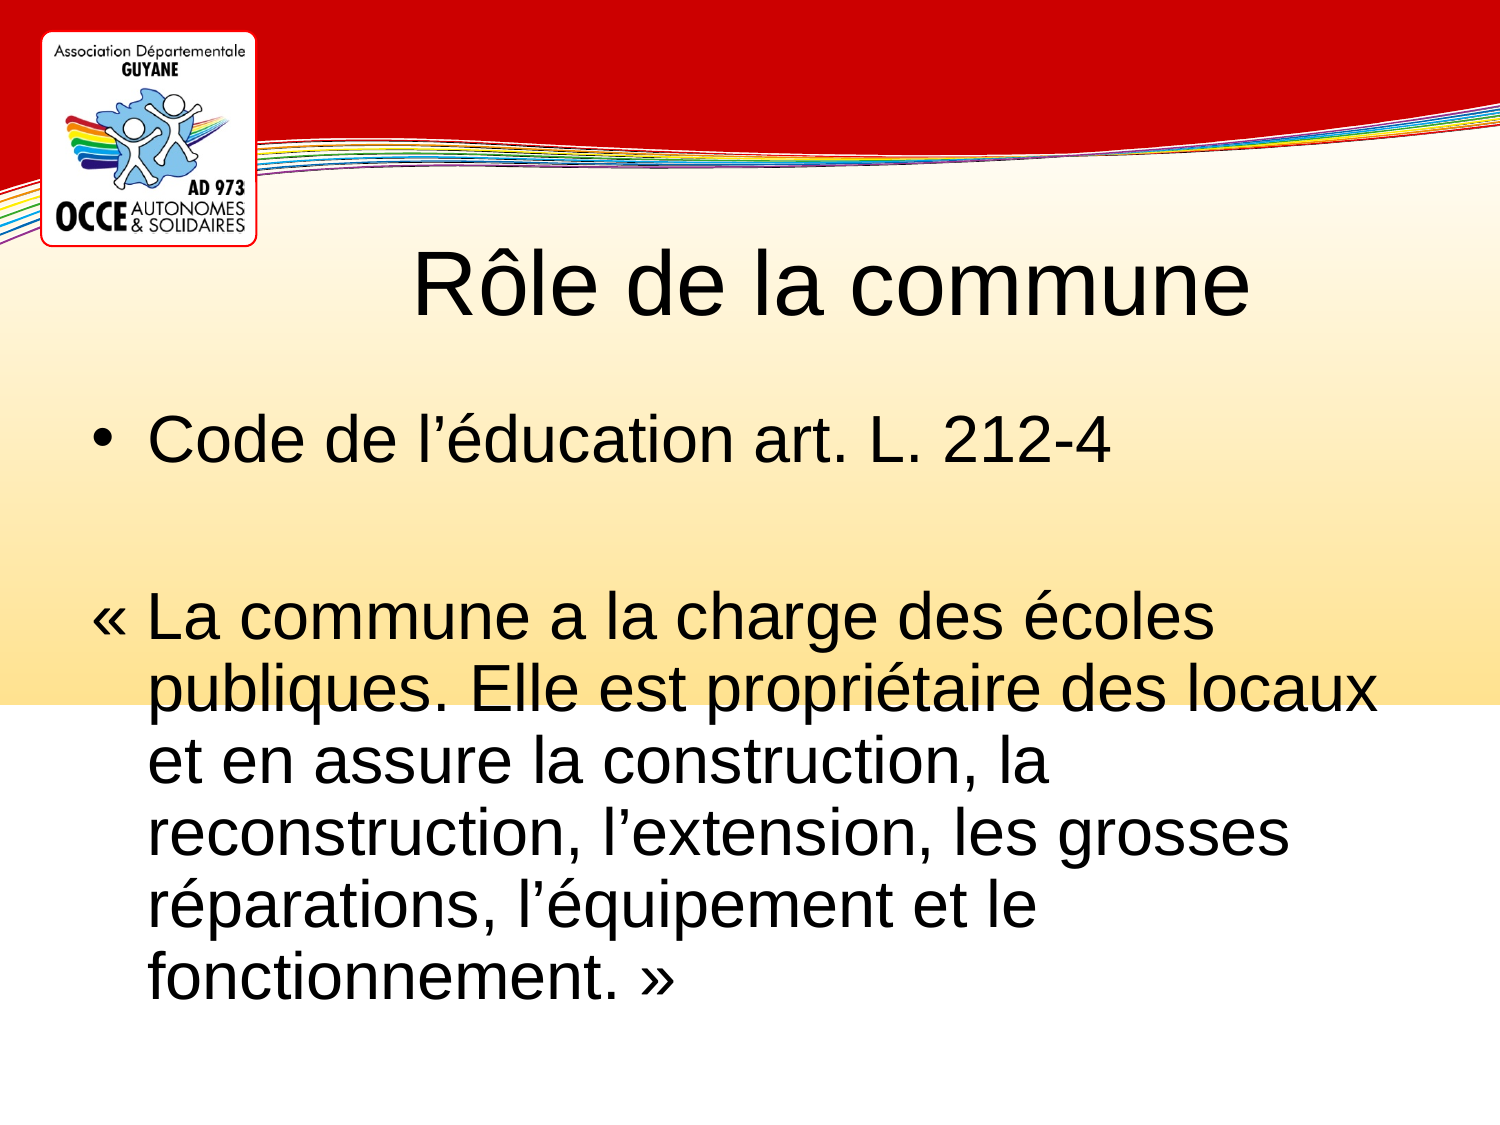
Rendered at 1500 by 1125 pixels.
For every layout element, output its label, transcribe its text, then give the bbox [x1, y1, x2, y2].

picture [54, 44, 245, 234]
list Code de l’éducation art. L. 212-4 « La commune a la charge des écoles publiques. Elle est propriétaire des locaux et en assure la construction, la reconstruction, l’extension, les grosses réparations, l’équipement et le fonctionnement. » [76, 397, 1427, 1024]
title Rôle de la commune [301, 231, 1365, 374]
